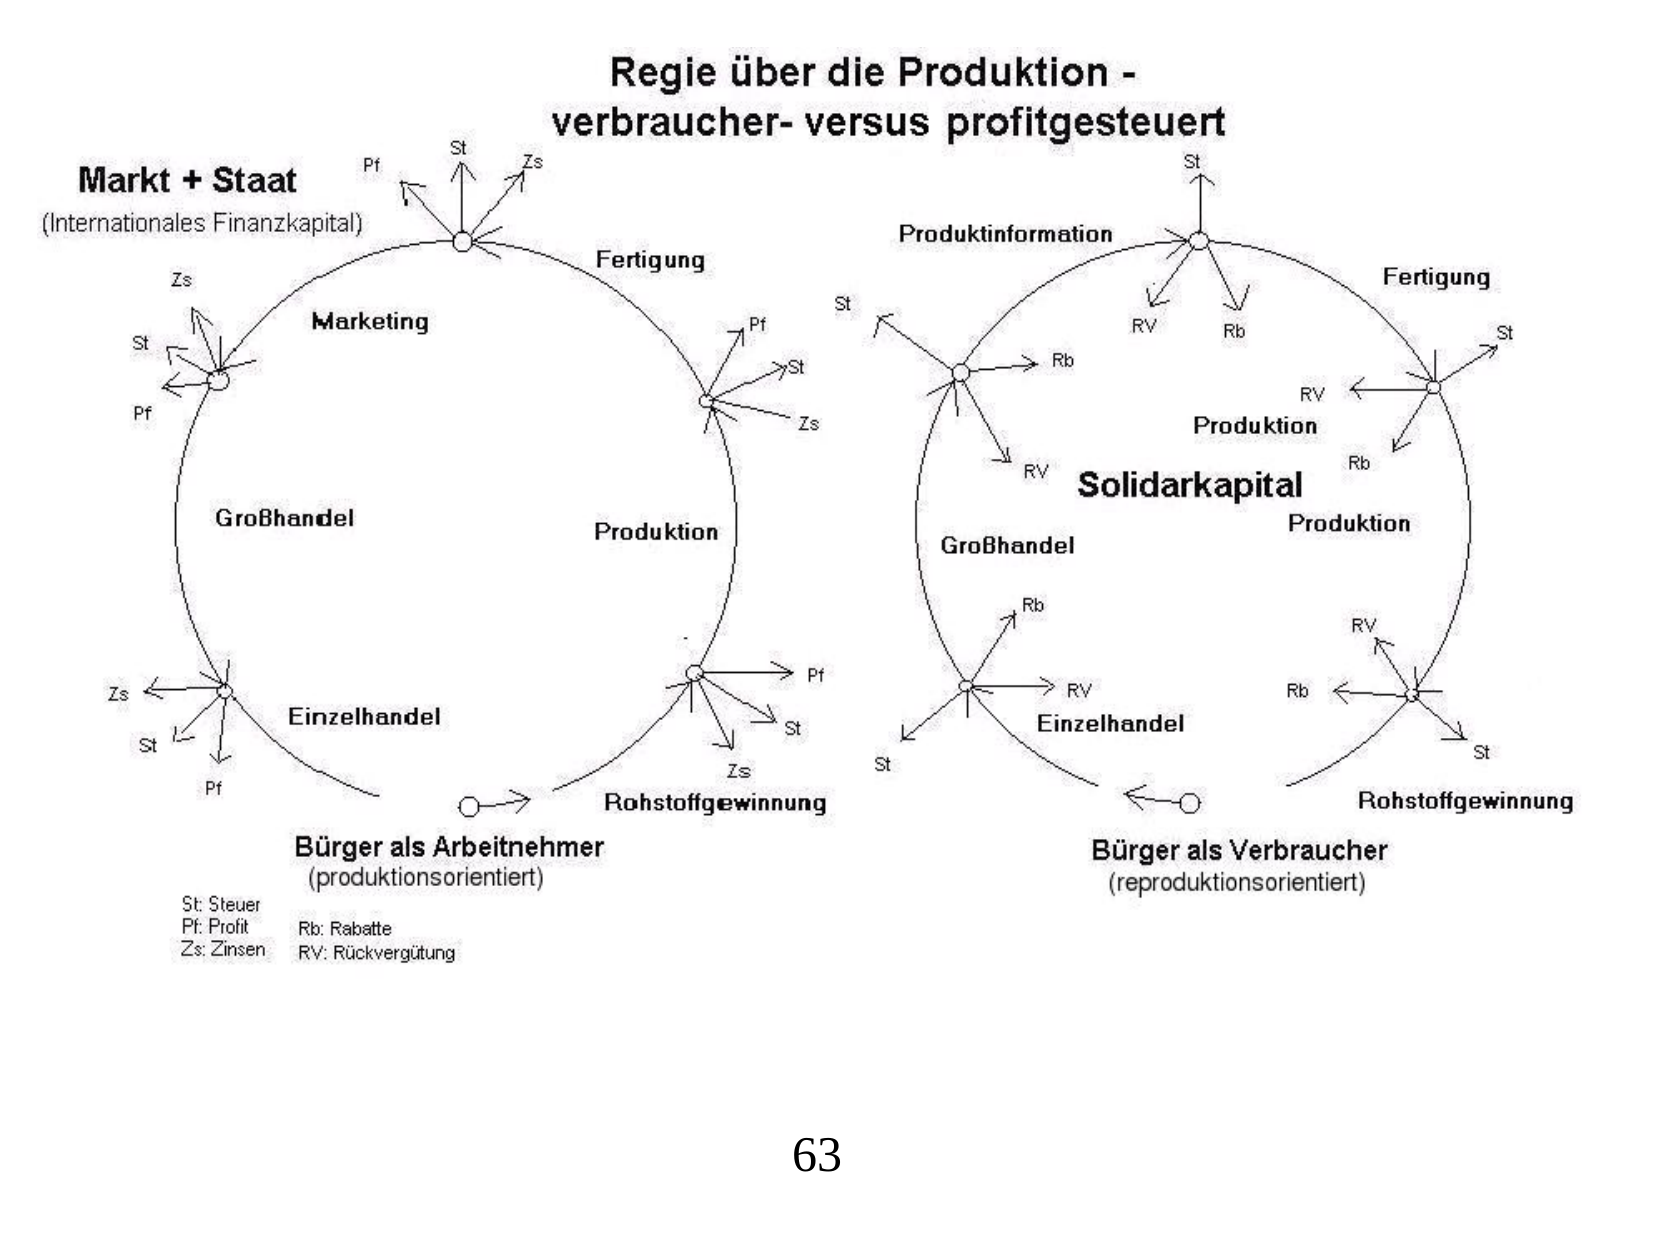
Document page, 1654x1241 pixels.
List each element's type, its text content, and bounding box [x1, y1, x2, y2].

picture [37, 47, 1636, 1112]
text_box <Foliennummer> [822, 1126, 973, 1188]
